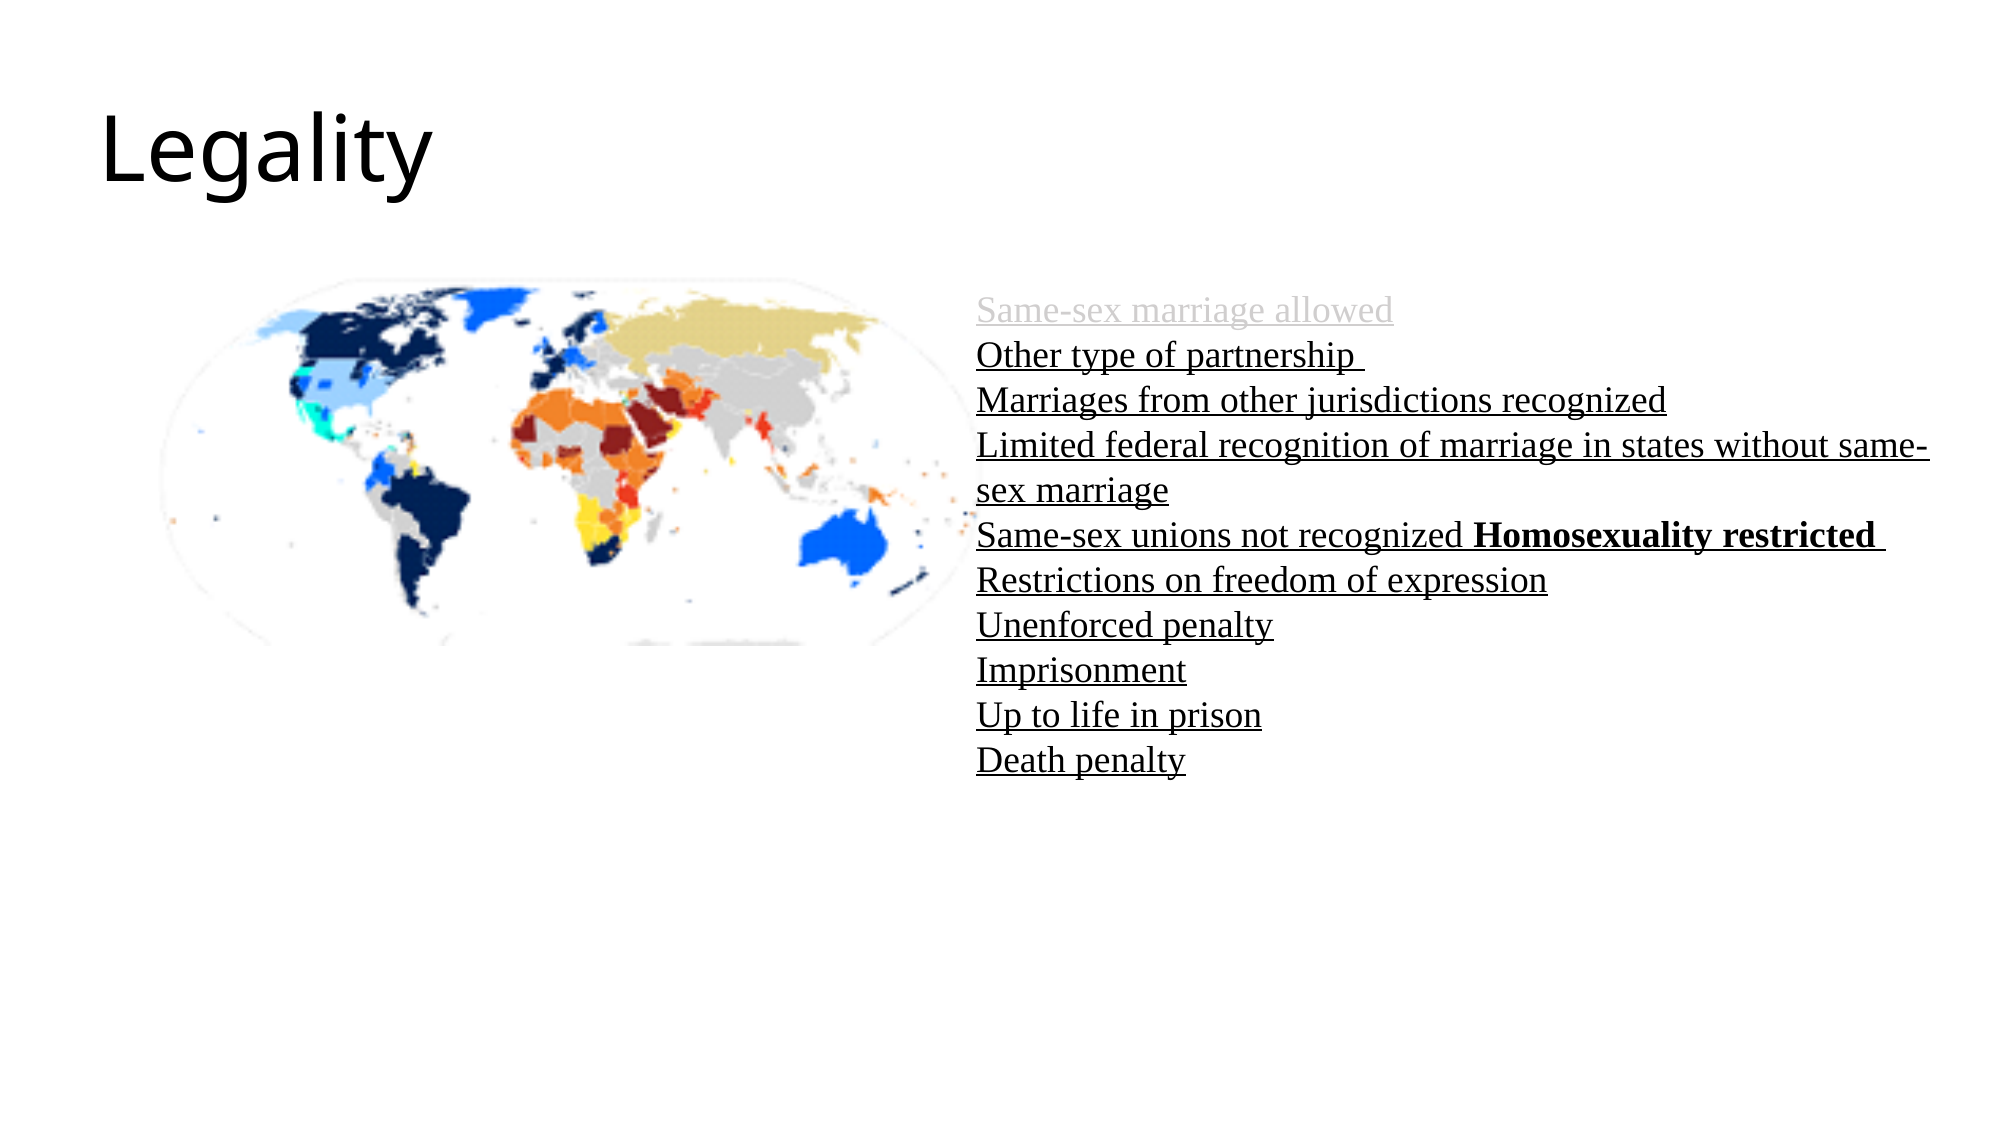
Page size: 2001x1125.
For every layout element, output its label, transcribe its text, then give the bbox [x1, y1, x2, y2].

text_box Same-sex marriage allowed Other type of partnership Marriages from other jurisdictions recognized Limited federal recognition of marriage in states without same-sex marriage Same-sex unions not recognized Homosexuality restricted Restrictions on freedom of expression Unenforced penalty Imprisonment Up to life in prison Death penalty [961, 277, 1962, 788]
picture [158, 277, 961, 647]
title Legality [83, 42, 1809, 261]
